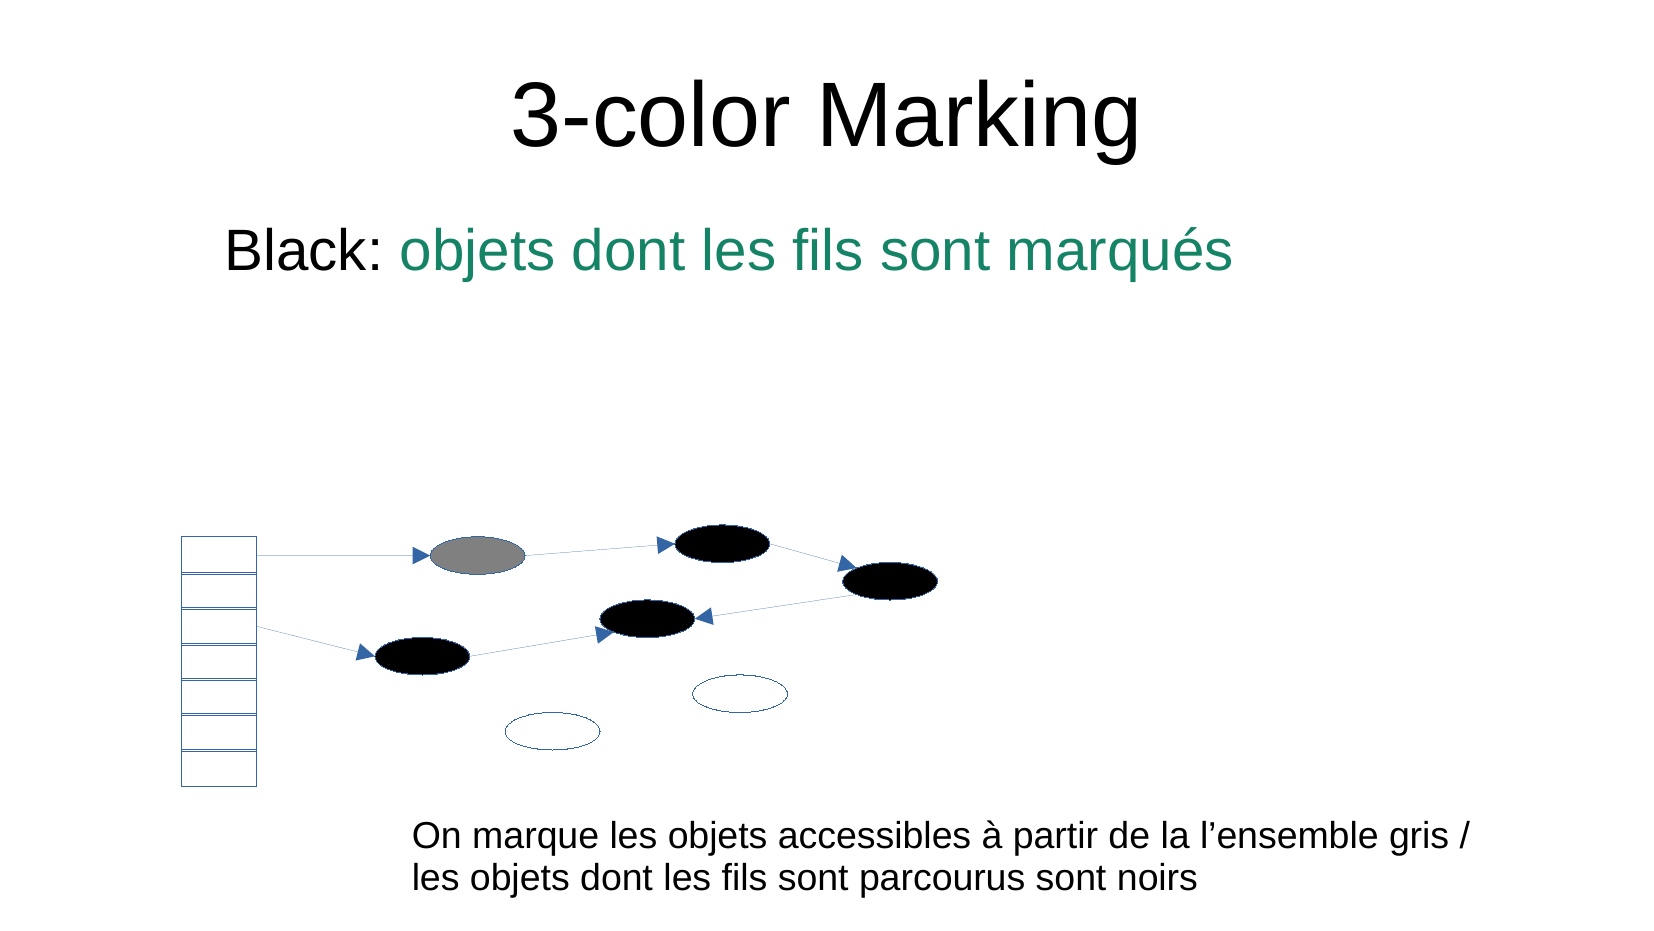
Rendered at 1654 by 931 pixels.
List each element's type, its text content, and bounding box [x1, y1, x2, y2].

text_box [430, 536, 525, 575]
text_box [675, 524, 770, 563]
text_box [842, 562, 938, 601]
text_box [599, 599, 695, 638]
list Black: objets dont les fils sont marqués [82, 217, 1572, 488]
text_box [375, 637, 470, 676]
title 3-color Marking [82, 37, 1571, 193]
text_box On marque les objets accessibles à partir de la l’ensemble gris / les objets dont les fils sont parcourus sont noirs [397, 807, 1486, 907]
